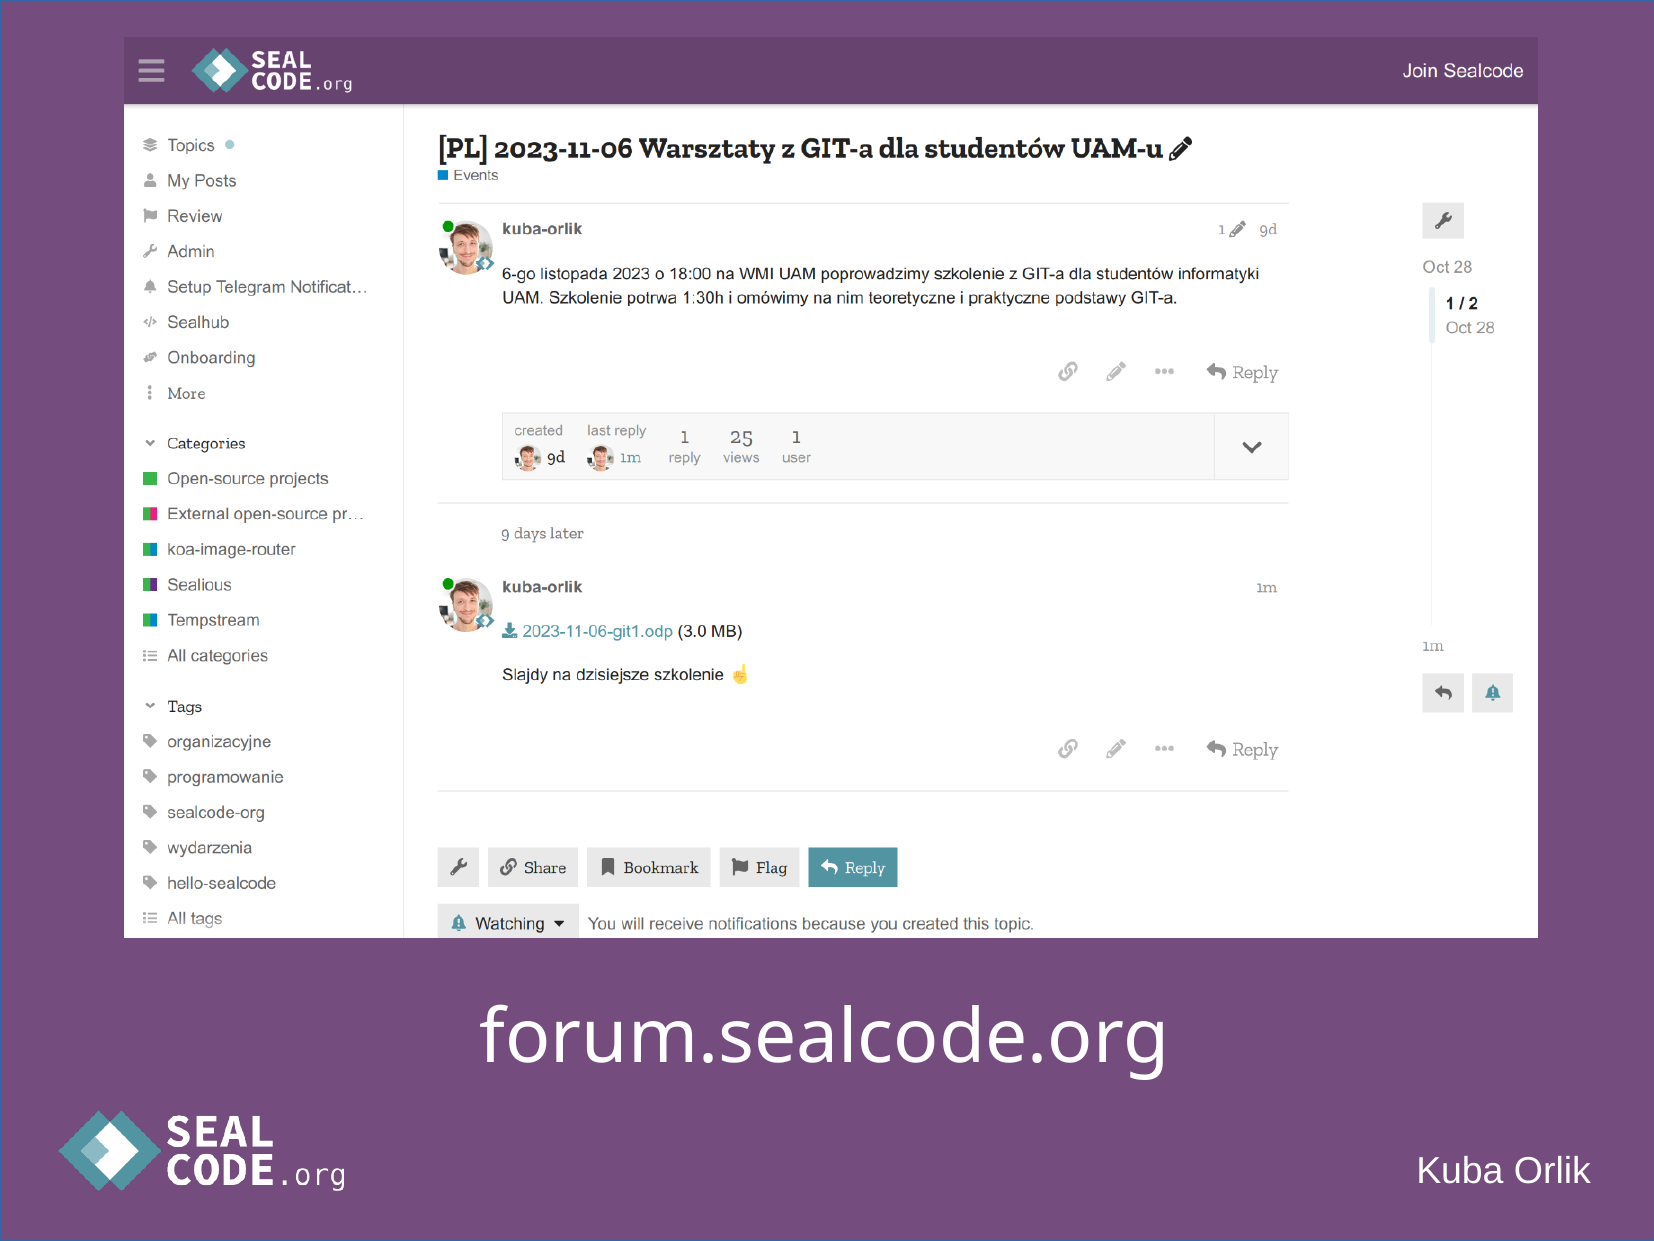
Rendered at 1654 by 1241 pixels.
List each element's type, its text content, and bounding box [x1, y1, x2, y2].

picture [58, 1110, 344, 1191]
text_box forum.sealcode.org [0, 975, 1651, 1088]
picture [124, 37, 1538, 938]
